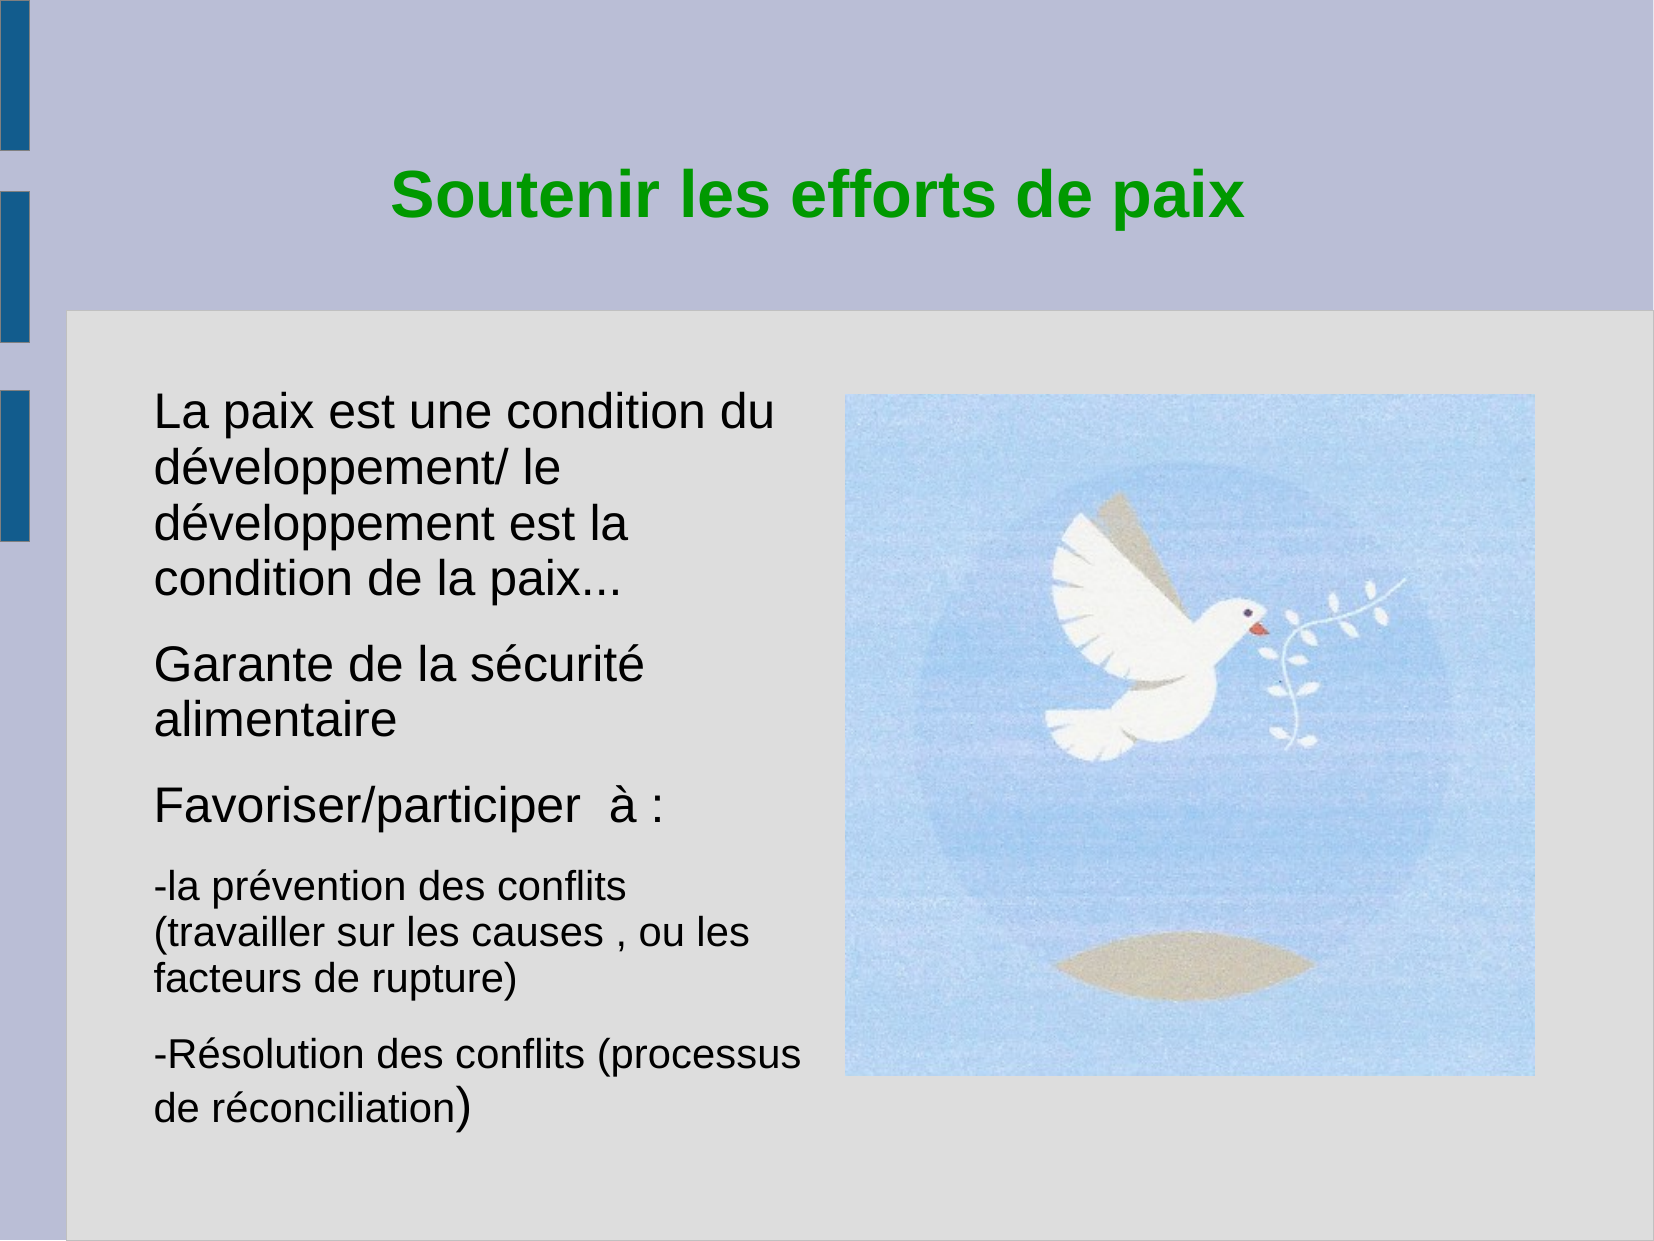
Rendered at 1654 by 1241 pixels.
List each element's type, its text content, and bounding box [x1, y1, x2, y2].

picture [845, 394, 1535, 1076]
title Soutenir les efforts de paix [121, 91, 1534, 299]
list La paix est une condition du développement/ le développement est la condition de la paix... Garante de la sécurité alimentaire Favoriser/participer à : -la prévention des conflits (travailler sur les causes , ou les facteurs de rupture) -Résolution des conflits (processus de réconciliation) [82, 298, 809, 1135]
